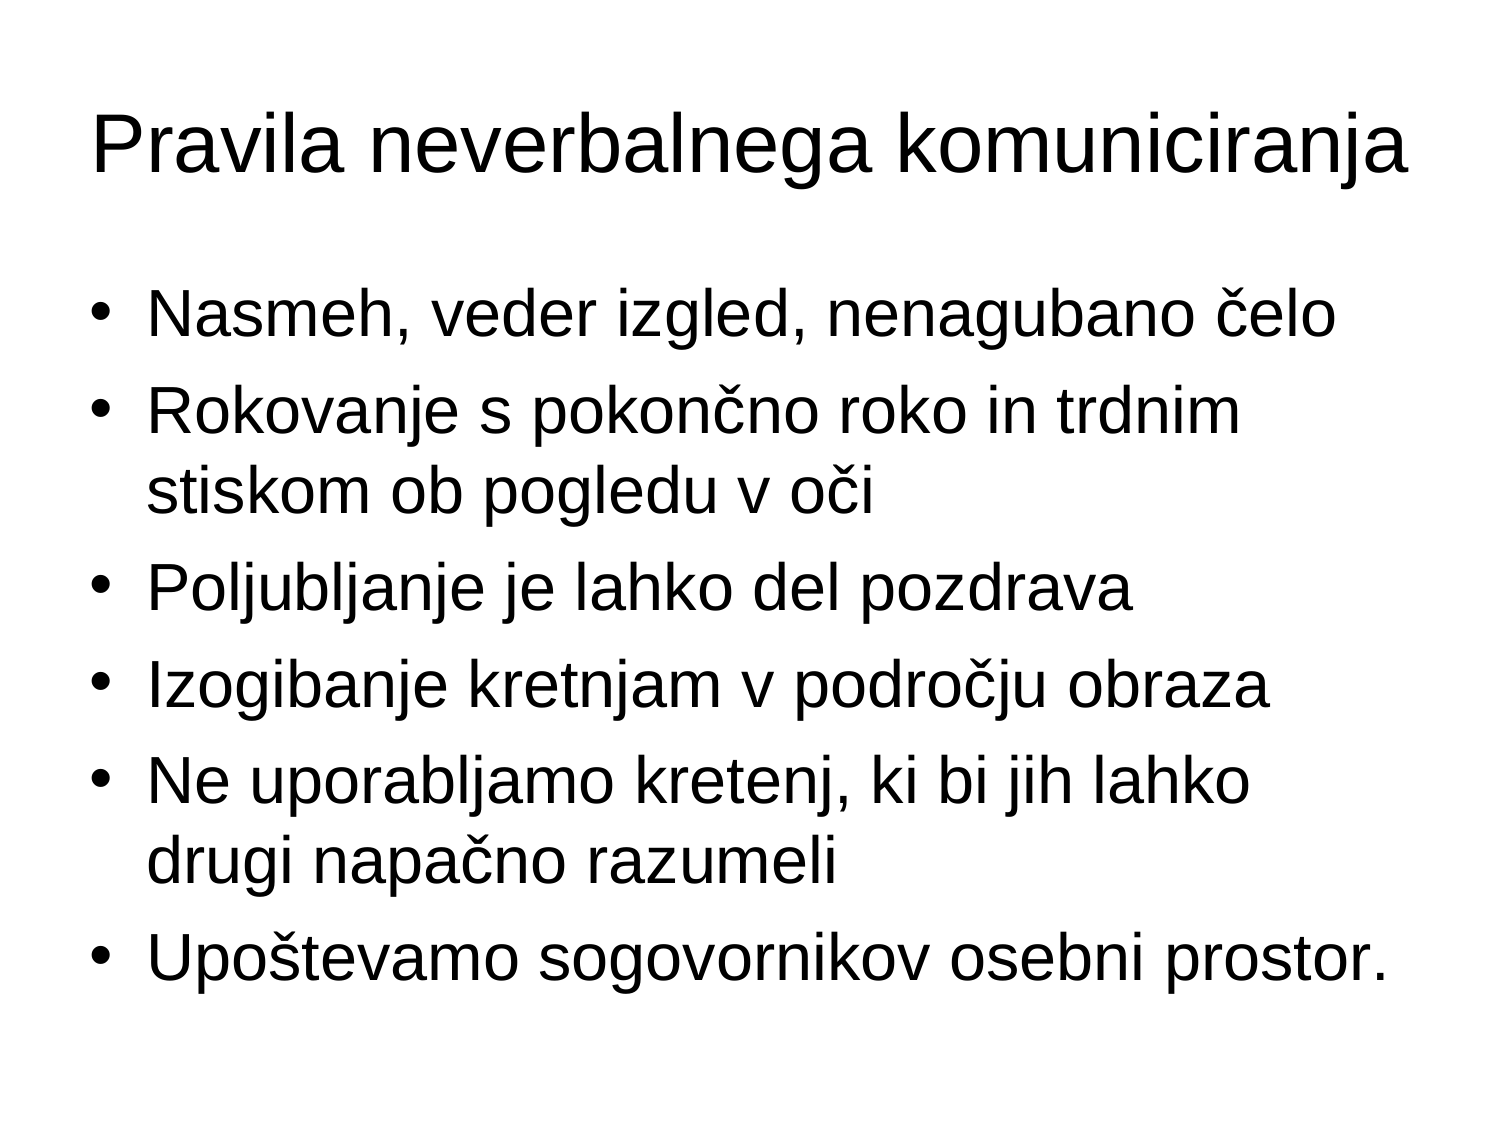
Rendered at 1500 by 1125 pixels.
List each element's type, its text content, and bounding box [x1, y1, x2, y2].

title Pravila neverbalnega komuniciranja [75, 45, 1426, 233]
list Nasmeh, veder izgled, nenagubano čelo Rokovanje s pokončno roko in trdnim stiskom ob pogledu v oči Poljubljanje je lahko del pozdrava Izogibanje kretnjam v področju obraza Ne uporabljamo kretenj, ki bi jih lahko drugi napačno razumeli Upoštevamo sogovornikov osebni prostor. [75, 262, 1426, 1006]
